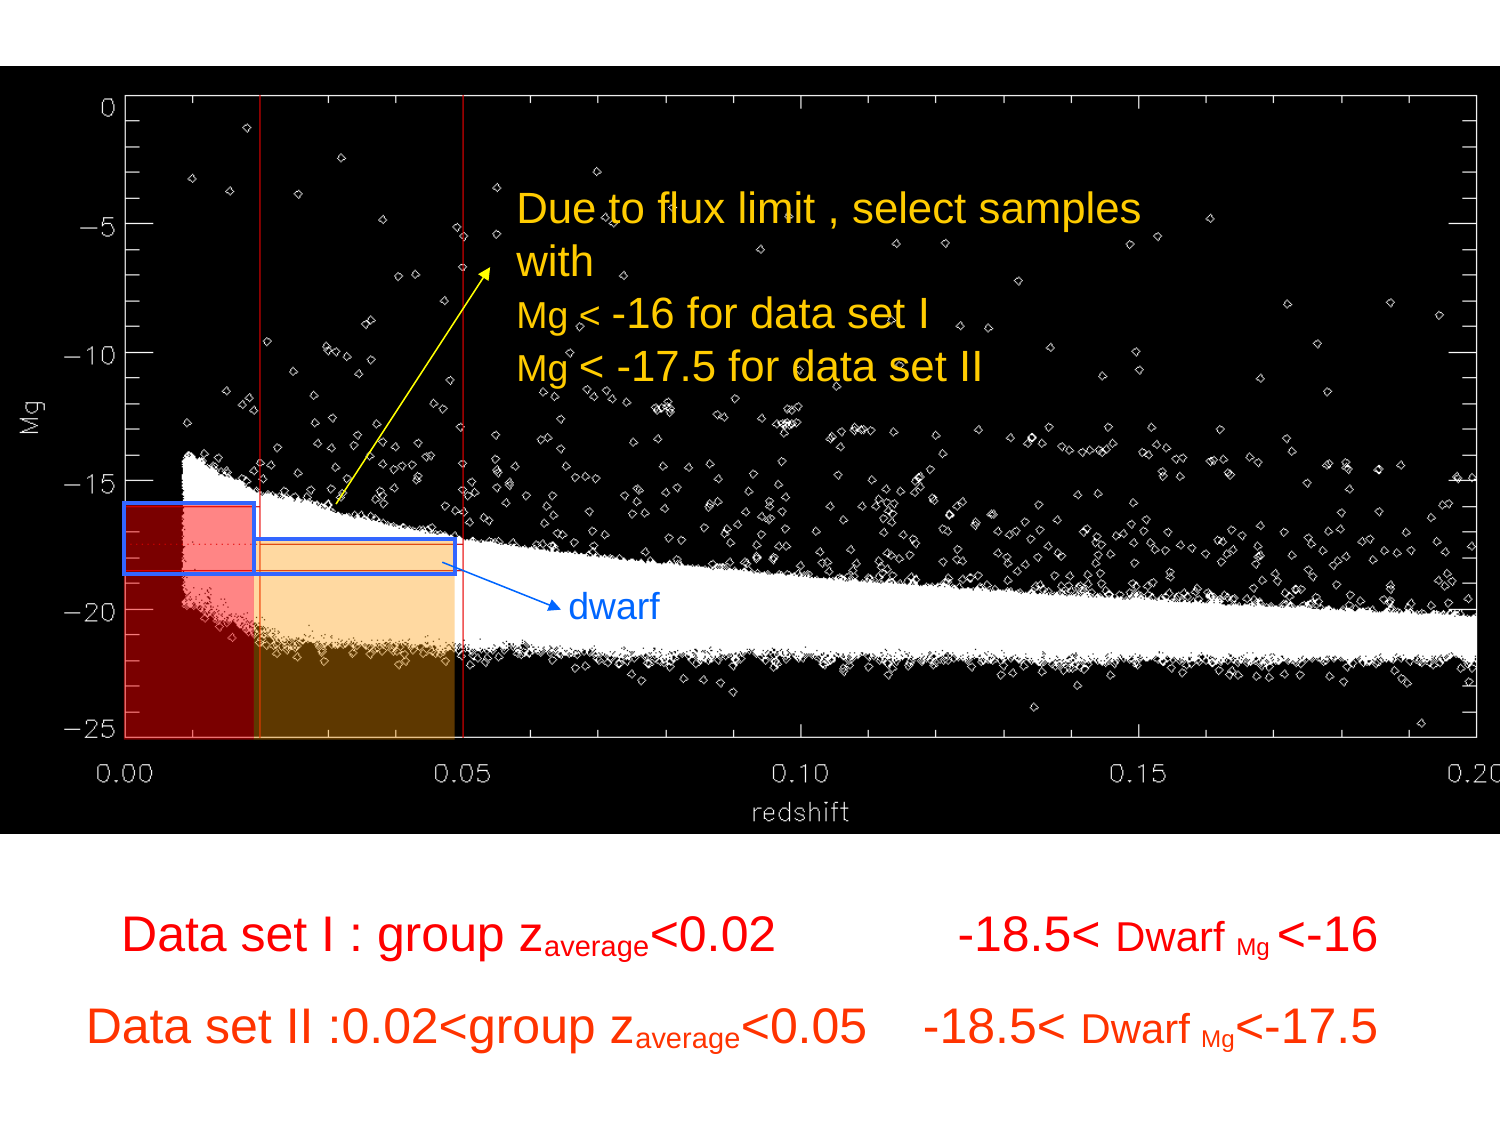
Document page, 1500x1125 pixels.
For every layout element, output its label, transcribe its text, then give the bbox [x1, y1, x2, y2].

text_box [123, 576, 455, 740]
text_box Data set I : group zaverage<0.02 -18.5< Dwarf Mg <-16 Data set II :0.02<group zaverage<0.05 -18.5< Dwarf Mg<-17.5 [71, 893, 1500, 1062]
text_box dwarf [549, 574, 679, 635]
text_box [126, 505, 252, 572]
picture [0, 66, 1500, 834]
text_box Due to flux limit , select samples with Mg < -16 for data set I Mg < -17.5 for data set II [501, 172, 1247, 399]
text_box [256, 541, 453, 572]
